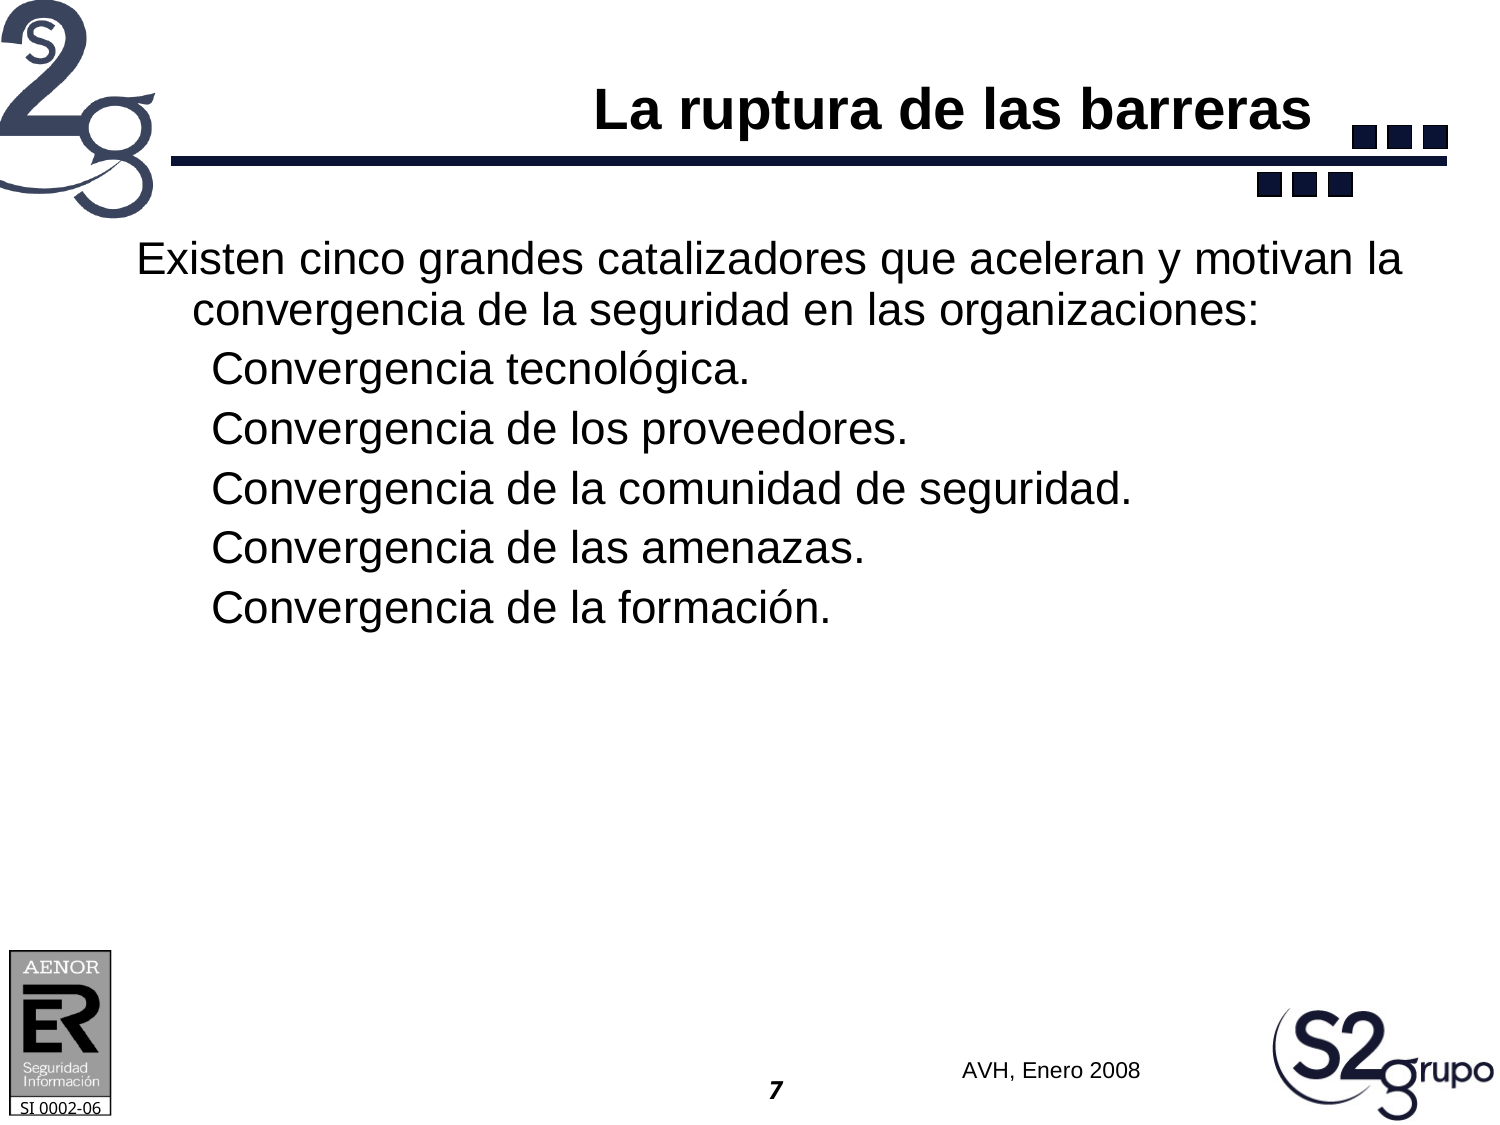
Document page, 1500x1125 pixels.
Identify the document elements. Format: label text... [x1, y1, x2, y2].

picture [1272, 1008, 1494, 1121]
picture [9, 950, 112, 1116]
text_box AVH, Enero 2008 [947, 1049, 1156, 1091]
picture [0, 0, 158, 220]
title La ruptura de las barreras [183, 30, 1329, 149]
list Existen cinco grandes catalizadores que aceleran y motivan la convergencia de la seguridad en las organizaciones: Convergencia tecnológica. Convergencia de los proveedores. Convergencia de la comunidad de seguridad. Convergencia de las amenazas. Convergencia de la formación. [120, 177, 1477, 929]
